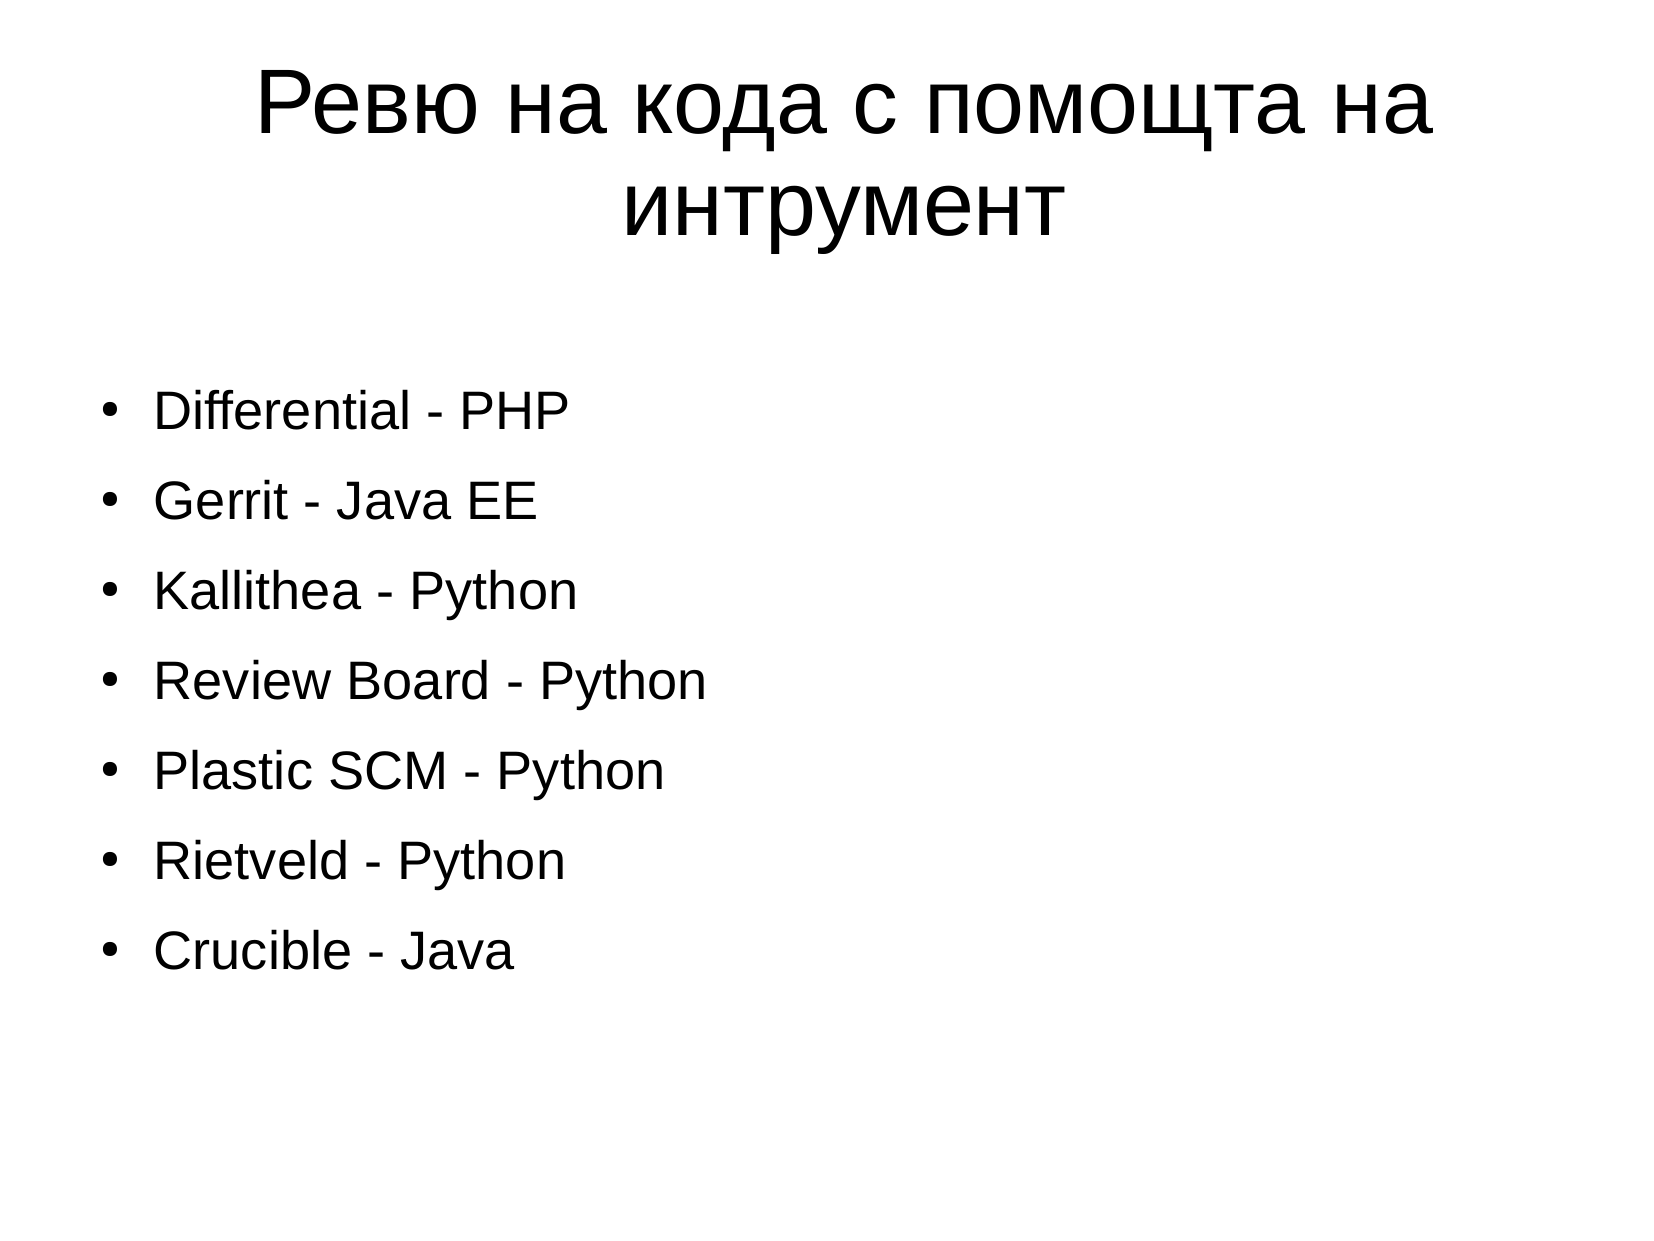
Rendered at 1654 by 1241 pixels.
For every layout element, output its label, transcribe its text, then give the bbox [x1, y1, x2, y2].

title Ревю на кода с помощта на интрумент [82, 49, 1571, 257]
list Differential - PHP Gerrit - Java EE Kallithea - Python Review Board - Python Plastic SCM - Python Rietveld - Python Crucible - Java [82, 290, 1571, 1010]
